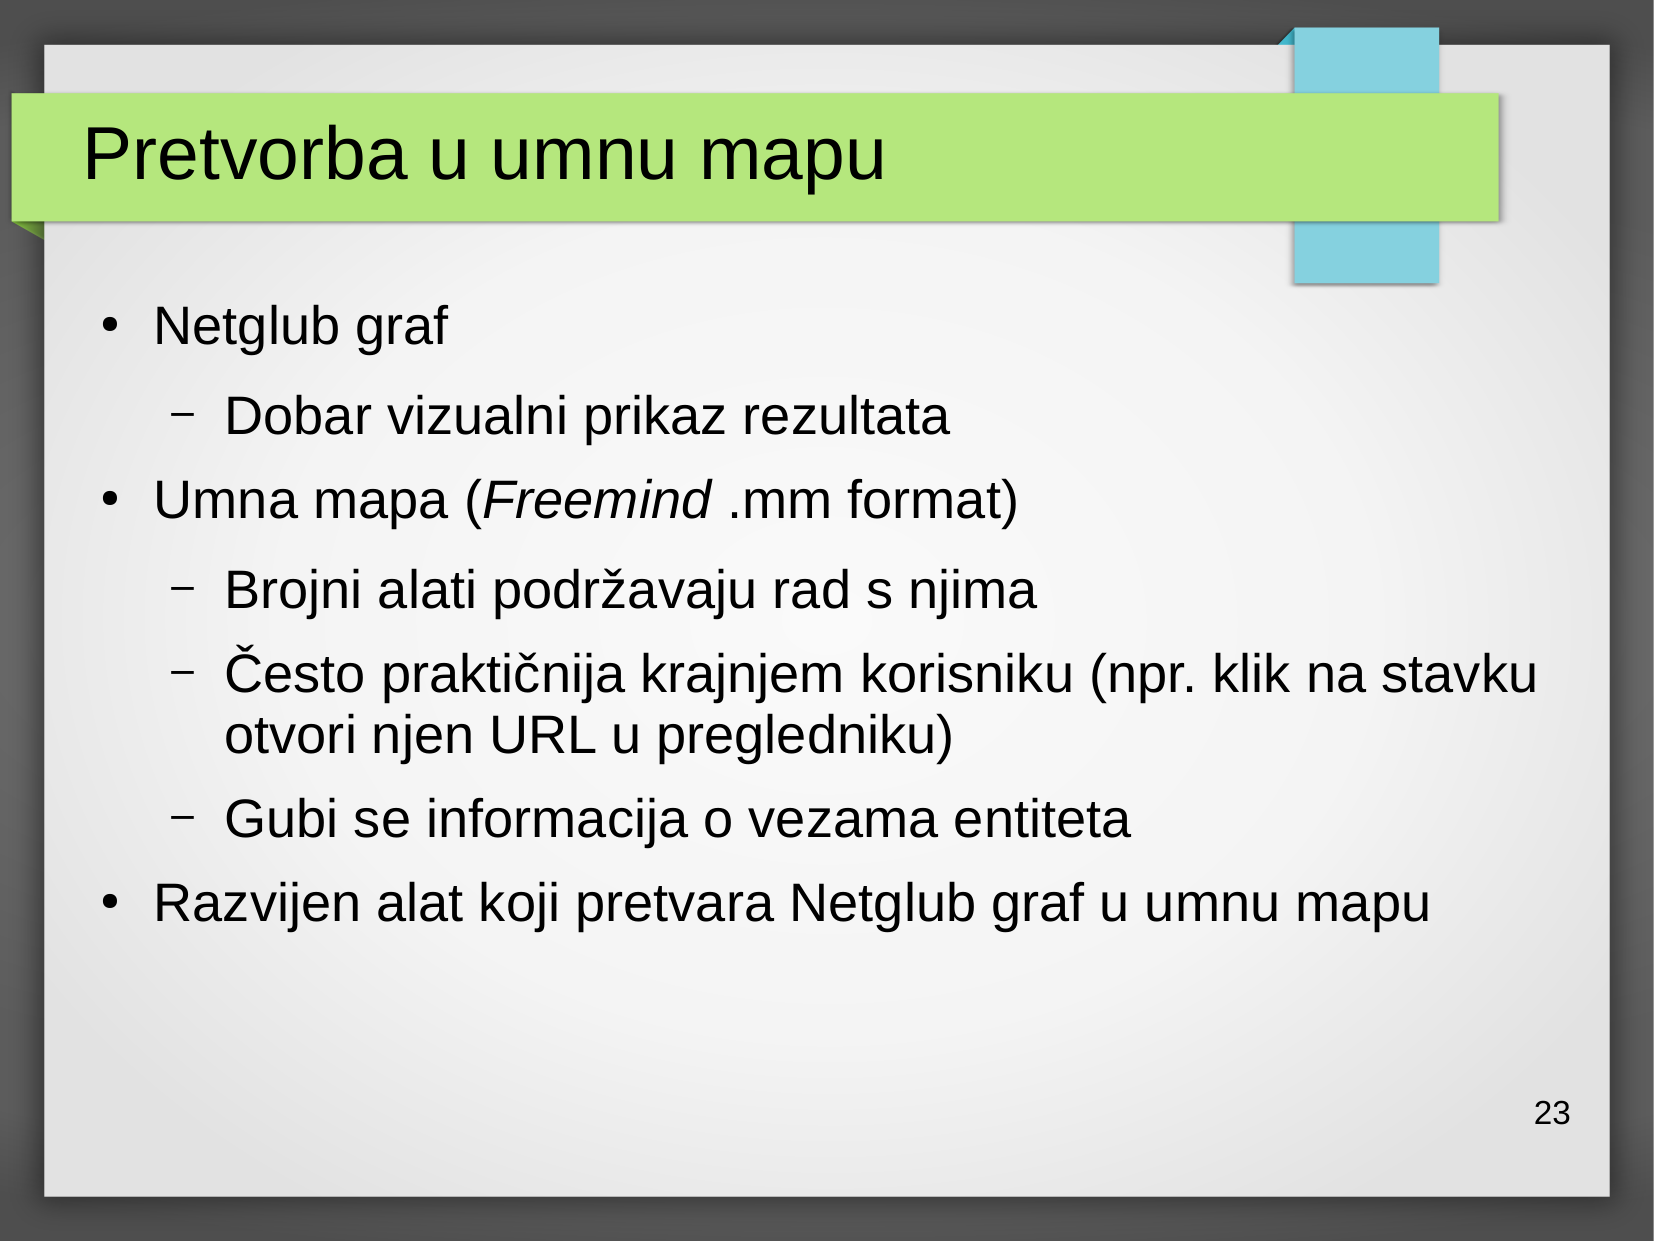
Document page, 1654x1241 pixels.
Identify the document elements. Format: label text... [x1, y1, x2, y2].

list Netglub graf Dobar vizualni prikaz rezultata Umna mapa (Freemind .mm format) Brojni alati podržavaju rad s njima Često praktičnija krajnjem korisniku (npr. klik na stavku otvori njen URL u pregledniku) Gubi se informacija o vezama entiteta Razvijen alat koji pretvara Netglub graf u umnu mapu [82, 295, 1571, 1015]
picture [0, 0, 1654, 1241]
title Pretvorba u umnu mapu [82, 94, 1264, 213]
